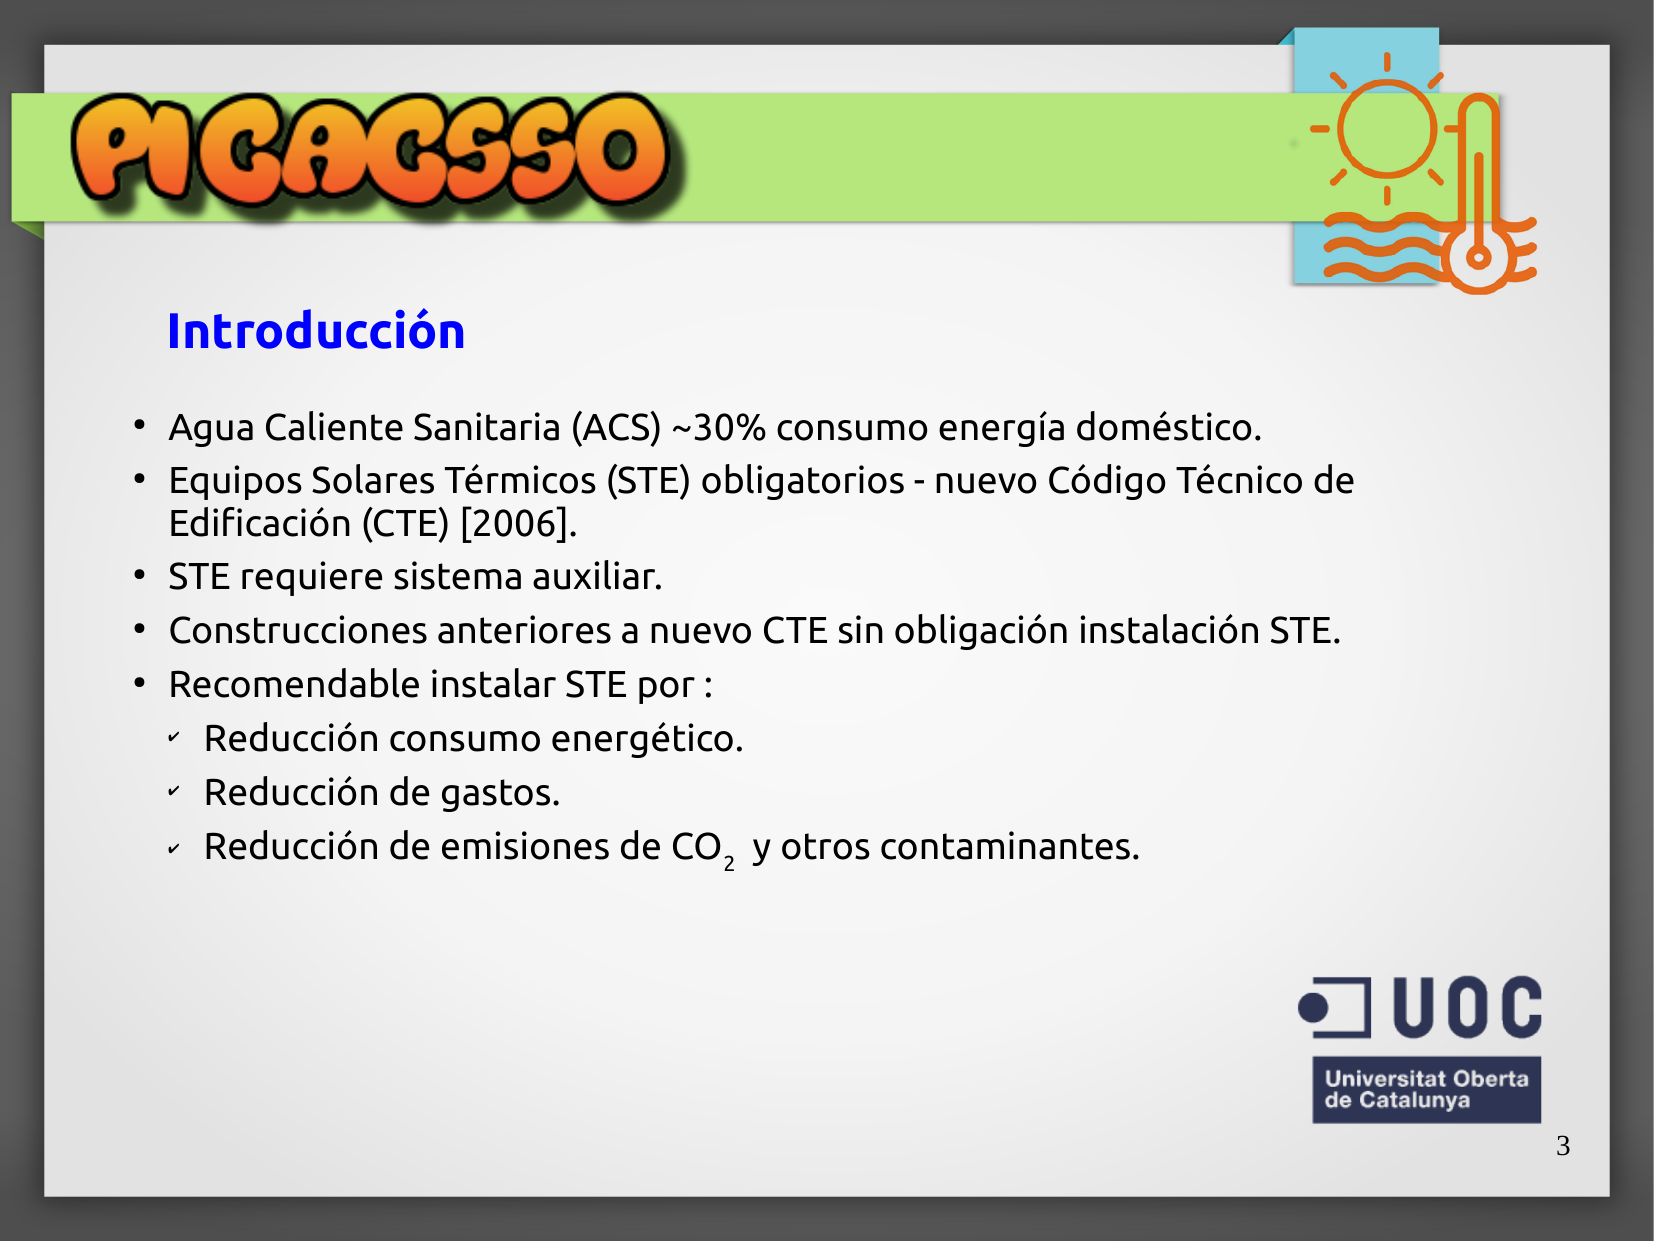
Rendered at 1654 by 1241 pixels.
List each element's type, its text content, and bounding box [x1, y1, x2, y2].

picture [0, 0, 1654, 1241]
text_box Introducción [151, 295, 483, 366]
text_box Agua Caliente Sanitaria (ACS) ~30% consumo energía doméstico. Equipos Solares Térmicos (STE) obligatorios - nuevo Código Técnico de Edificación (CTE) [2006]. STE requiere sistema auxiliar. Construcciones anteriores a nuevo CTE sin obligación instalación STE. Recomendable instalar STE por : Reducción consumo energético. Reducción de gastos. Reducción de emisiones de CO2 y otros contaminantes. [118, 397, 1501, 881]
